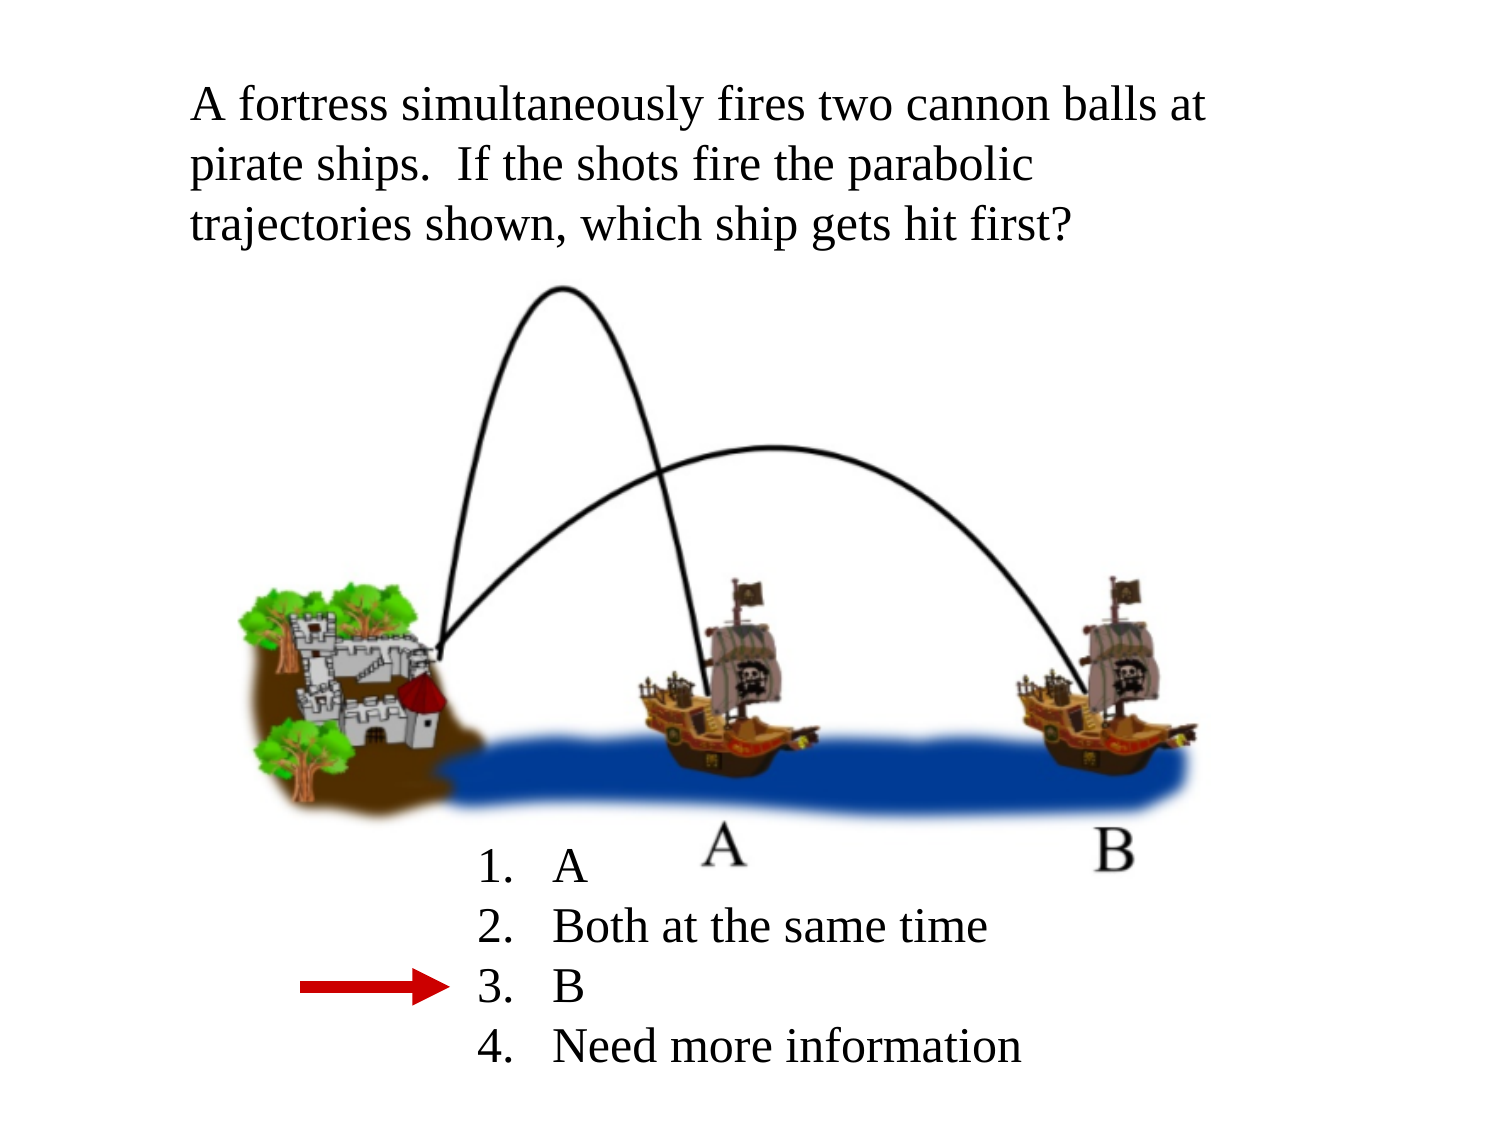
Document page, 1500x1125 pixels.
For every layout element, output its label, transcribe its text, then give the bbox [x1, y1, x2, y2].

picture [237, 262, 1211, 904]
text_box A fortress simultaneously fires two cannon balls at pirate ships. If the shots fire the parabolic trajectories shown, which ship gets hit first? [174, 62, 1225, 258]
text_box A Both at the same time B Need more information [462, 824, 1038, 1081]
